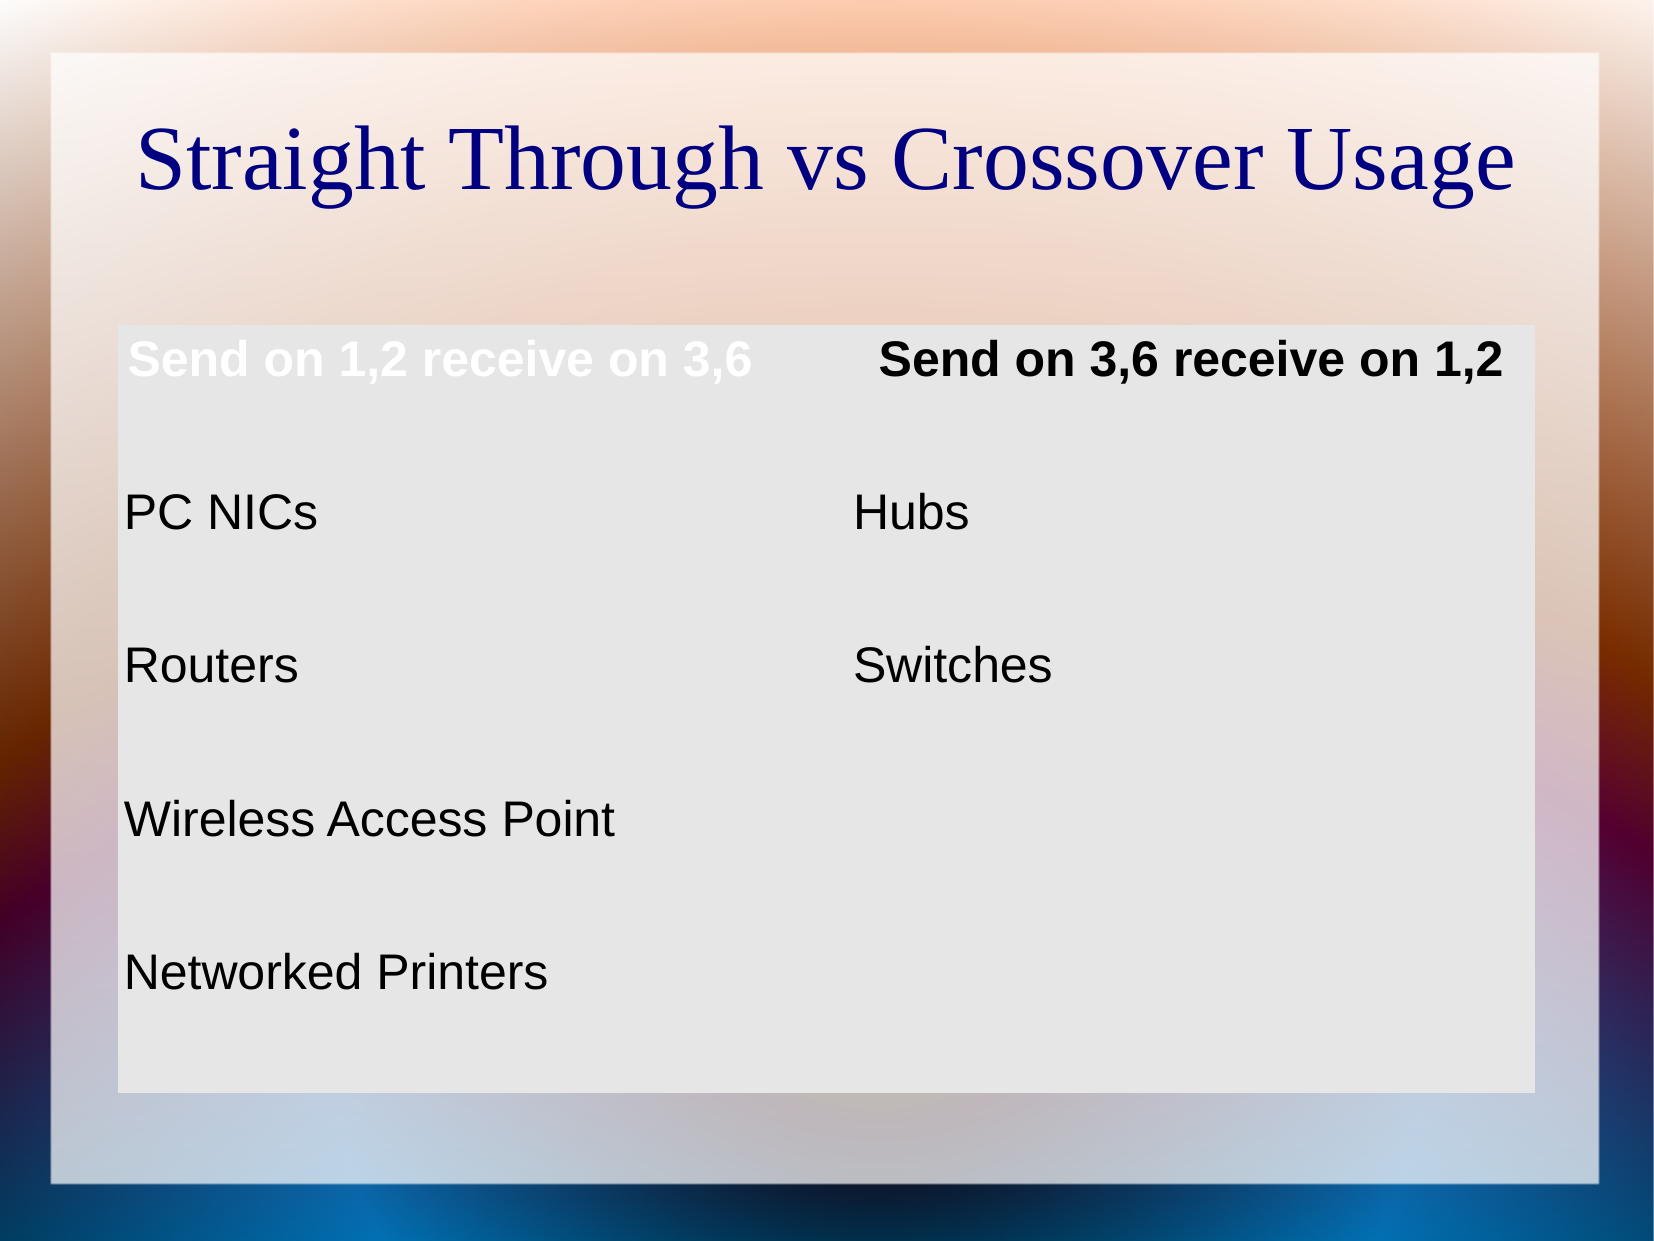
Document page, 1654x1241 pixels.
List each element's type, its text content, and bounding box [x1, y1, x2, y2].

table_cell Switches [847, 632, 1535, 785]
table_header [762, 325, 847, 478]
table_cell Hubs [847, 478, 1535, 632]
table_cell Routers [118, 632, 762, 785]
table_cell [762, 785, 847, 939]
table_header Send on 3,6 receive on 1,2 [847, 325, 1535, 478]
table_header Send on 1,2 receive on 3,6 [118, 325, 762, 478]
table_cell PC NICs [118, 478, 762, 632]
title Straight Through vs Crossover Usage [82, 55, 1571, 263]
table_cell Networked Printers [118, 939, 762, 1093]
table_cell [762, 632, 847, 785]
table_cell Wireless Access Point [118, 785, 762, 939]
table_cell [847, 785, 1535, 939]
table_cell [847, 939, 1535, 1093]
picture [0, 0, 1654, 1241]
table_cell [762, 478, 847, 632]
table_cell [762, 939, 847, 1093]
